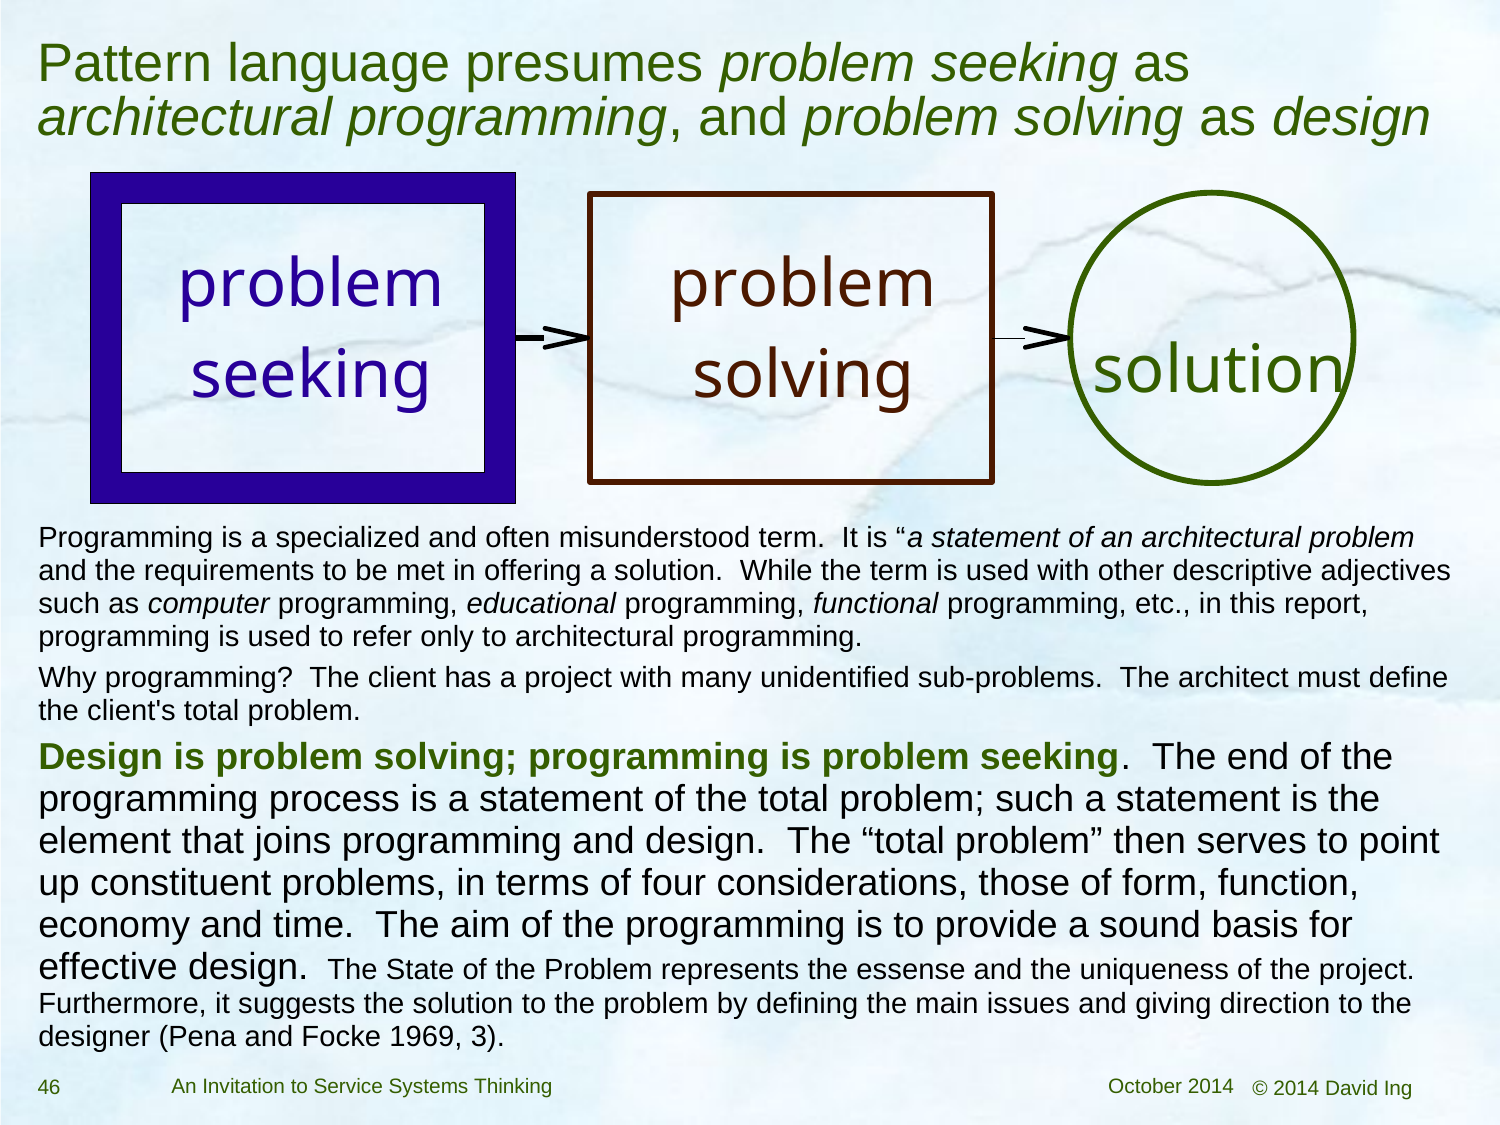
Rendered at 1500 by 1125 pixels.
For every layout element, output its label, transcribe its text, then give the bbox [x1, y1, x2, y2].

title Pattern language presumes problem seeking as architectural programming, and problem solving as design [37, 37, 1463, 153]
picture [0, 0, 1500, 1125]
text_box Programming is a specialized and often misunderstood term. It is “a statement of an architectural problem and the requirements to be met in offering a solution. While the term is used with other descriptive adjectives such as computer programming, educational programming, functional programming, etc., in this report, programming is used to refer only to architectural programming. Why programming? The client has a project with many unidentified sub-problems. The architect must define the client's total problem. Design is problem solving; programming is problem seeking. The end of the programming process is a statement of the total problem; such a statement is the element that joins programming and design. The “total problem” then serves to point up constituent problems, in terms of four considerations, those of form, function, economy and time. The aim of the programming is to provide a sound basis for effective design. The State of the Problem represents the essense and the uniqueness of the project. Furthermore, it suggests the solution to the problem by defining the main issues and giving direction to the designer (Pena and Focke 1969, 3). [23, 513, 1479, 1061]
text_box solution [1078, 268, 1388, 387]
text_box problem solving [655, 228, 965, 450]
text_box [90, 172, 516, 504]
text_box problem seeking [162, 228, 473, 450]
